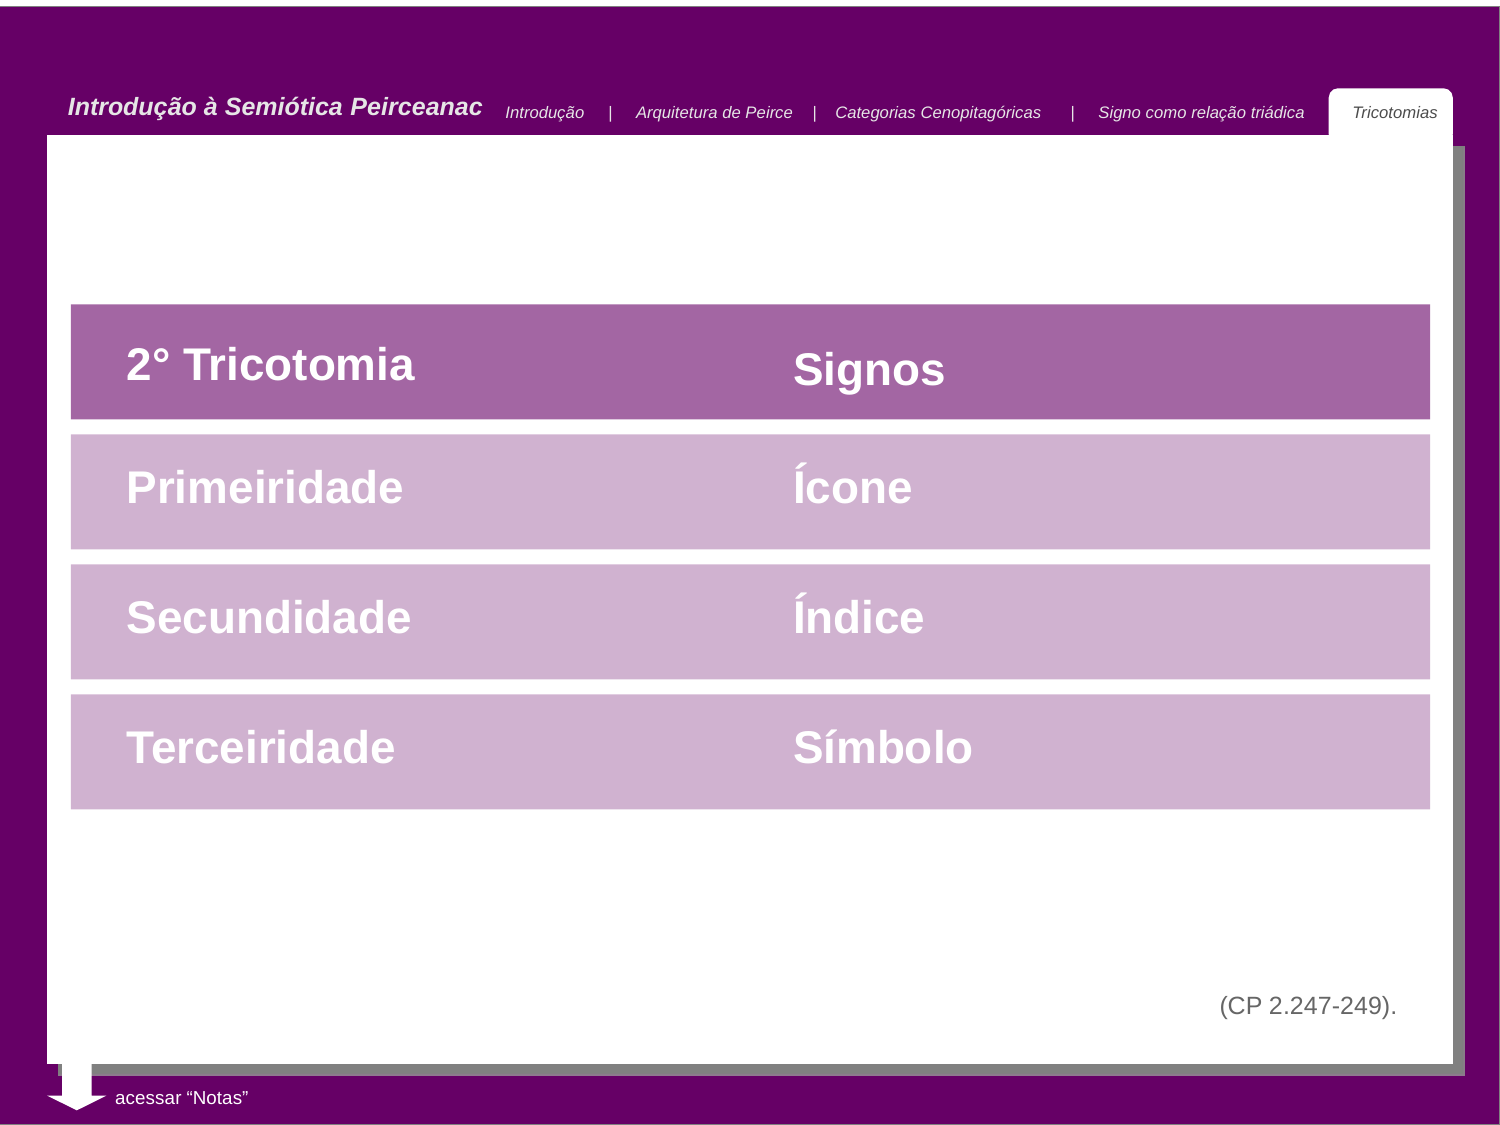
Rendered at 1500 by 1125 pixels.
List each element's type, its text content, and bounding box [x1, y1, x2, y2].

text_box Primeiridade [112, 455, 532, 564]
text_box Terceiridade [112, 715, 532, 826]
text_box [47, 1051, 100, 1111]
text_box Símbolo [778, 714, 1170, 826]
text_box [70, 694, 1431, 810]
text_box [70, 564, 1431, 680]
text_box Secundidade [112, 585, 532, 694]
text_box 2° Tricotomia [112, 331, 532, 434]
text_box (CP 2.247-249). [1204, 984, 1422, 1028]
text_box [70, 304, 1431, 420]
text_box Signos [778, 336, 1170, 448]
text_box Ícone [778, 454, 1170, 564]
text_box Índice [778, 584, 1170, 694]
text_box [70, 434, 1431, 550]
text_box acessar “Notas” [100, 1080, 278, 1117]
